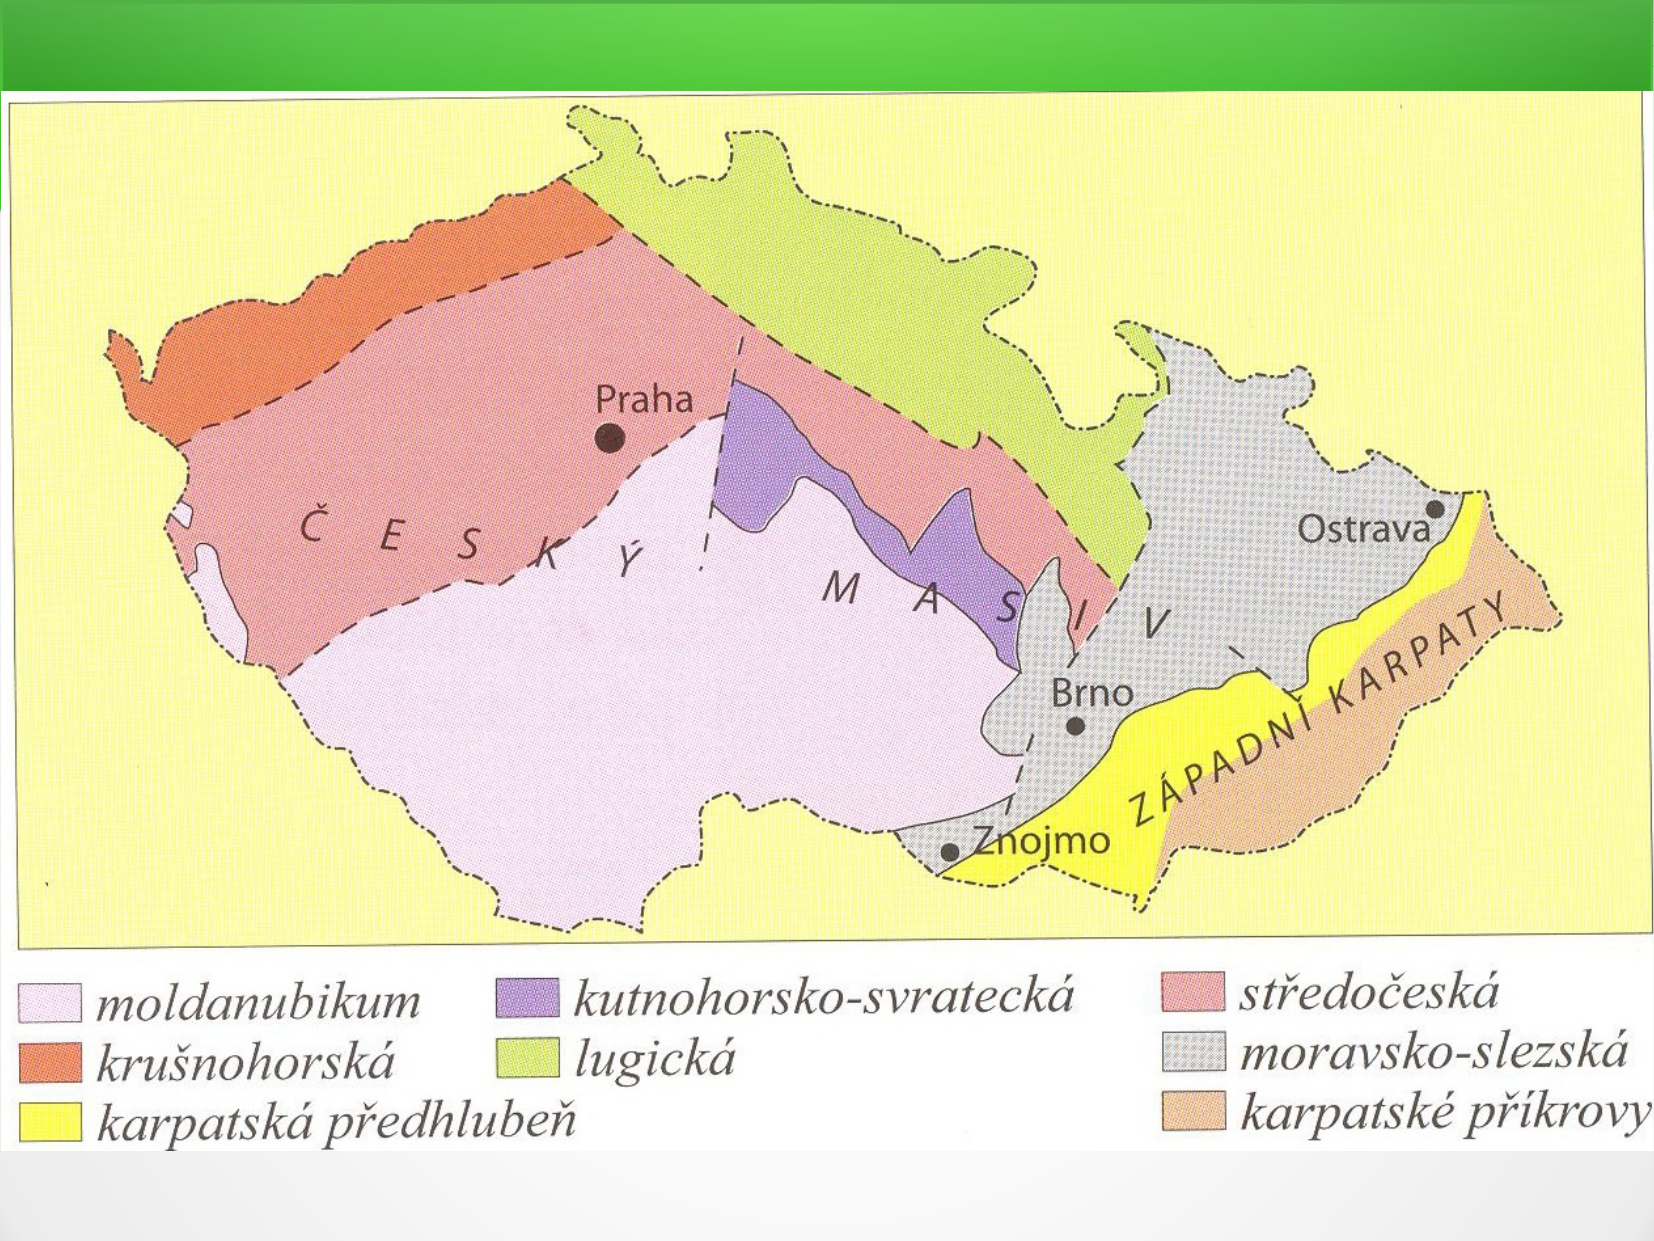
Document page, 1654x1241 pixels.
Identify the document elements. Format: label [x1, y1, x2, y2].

picture [1, 91, 1654, 1151]
